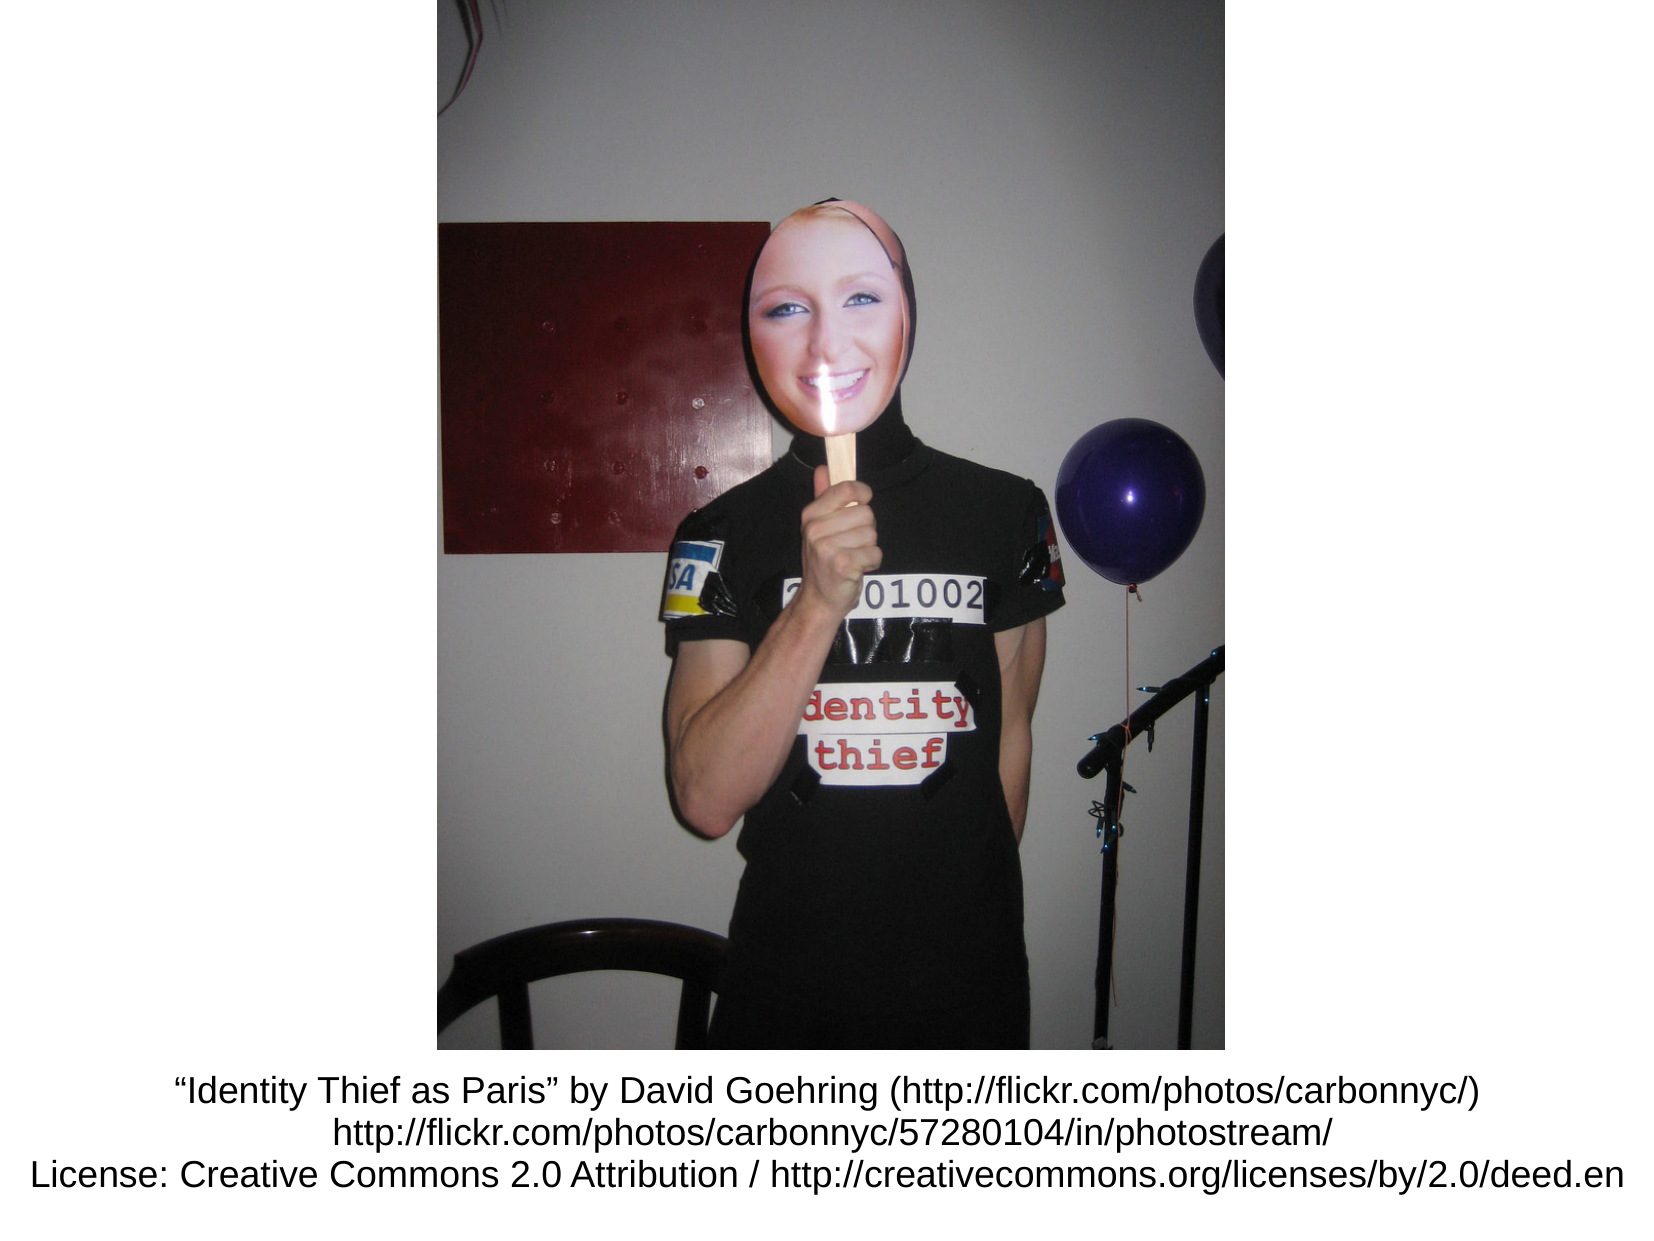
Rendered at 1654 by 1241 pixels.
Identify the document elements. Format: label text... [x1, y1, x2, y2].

text_box “Identity Thief as Paris” by David Goehring (http://flickr.com/photos/carbonnyc/) http://flickr.com/photos/carbonnyc/57280104/in/photostream/ License: Creative Commons 2.0 Attribution / http://creativecommons.org/licenses/by/2.0/deed.en [15, 1061, 1654, 1241]
picture [437, 0, 1225, 1050]
